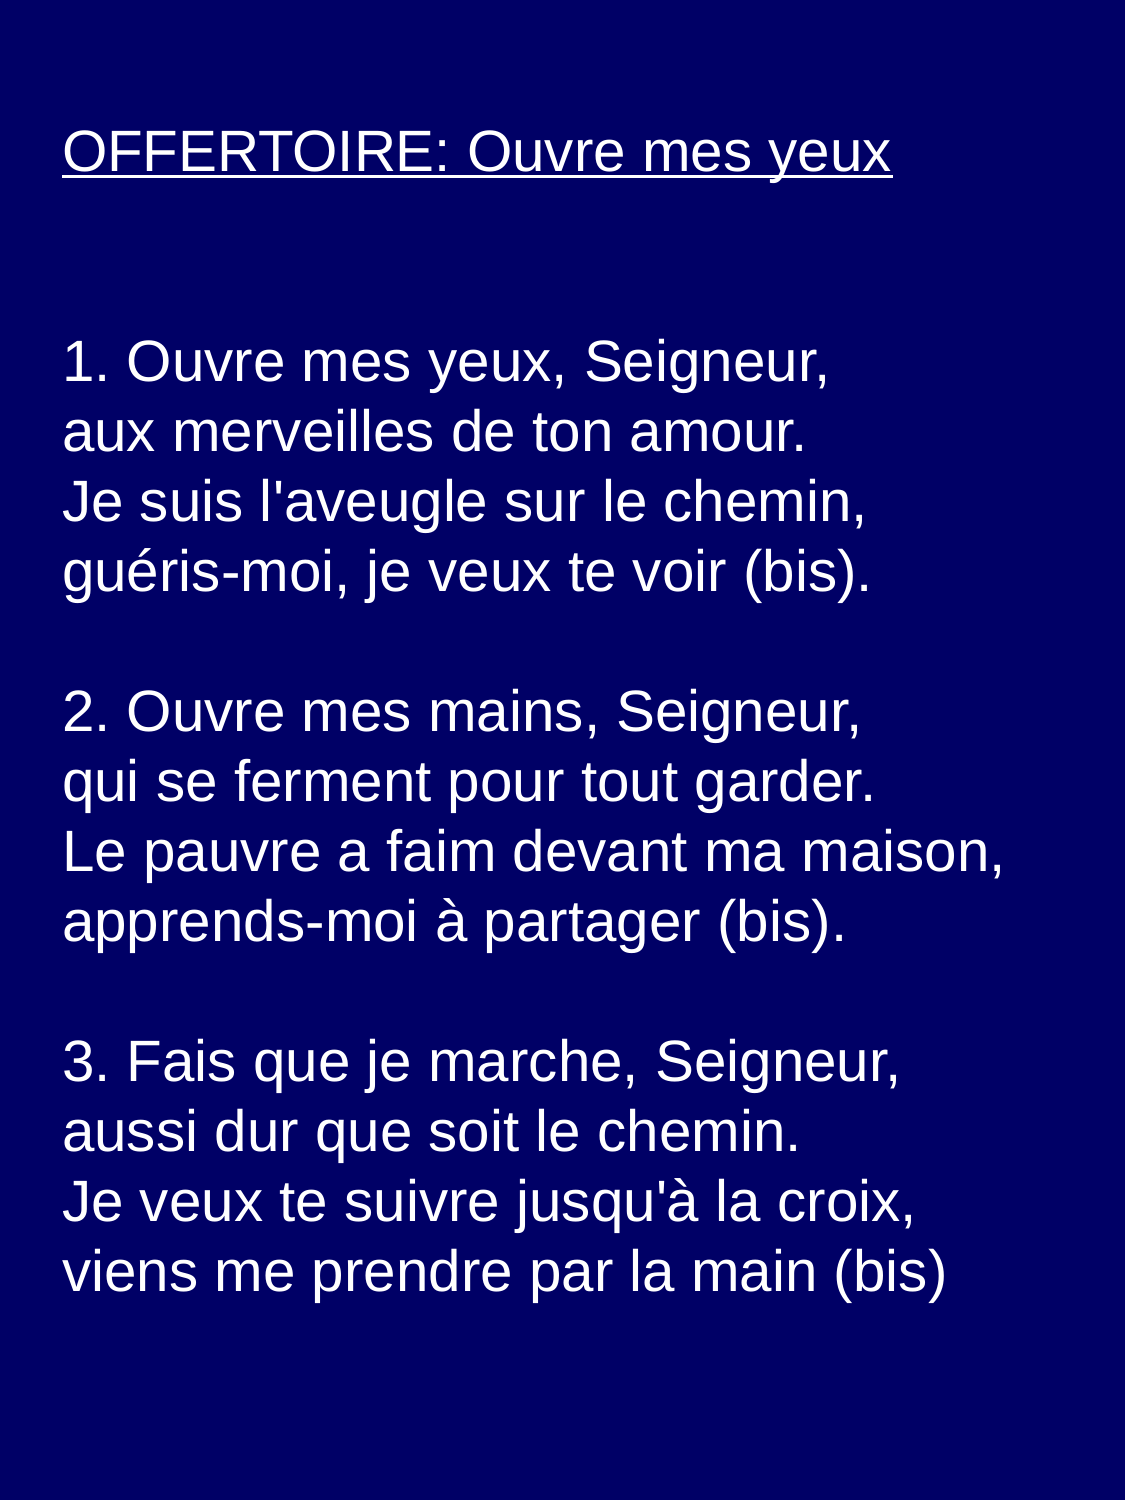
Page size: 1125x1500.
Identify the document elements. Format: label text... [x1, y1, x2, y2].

text_box OFFERTOIRE: Ouvre mes yeux 1. Ouvre mes yeux, Seigneur, aux merveilles de ton amour. Je suis l'aveugle sur le chemin, guéris-moi, je veux te voir (bis). 2. Ouvre mes mains, Seigneur, qui se ferment pour tout garder. Le pauvre a faim devant ma maison, apprends-moi à partager (bis). 3. Fais que je marche, Seigneur, aussi dur que soit le chemin. Je veux te suivre jusqu'à la croix, viens me prendre par la main (bis) [47, 106, 1063, 1222]
